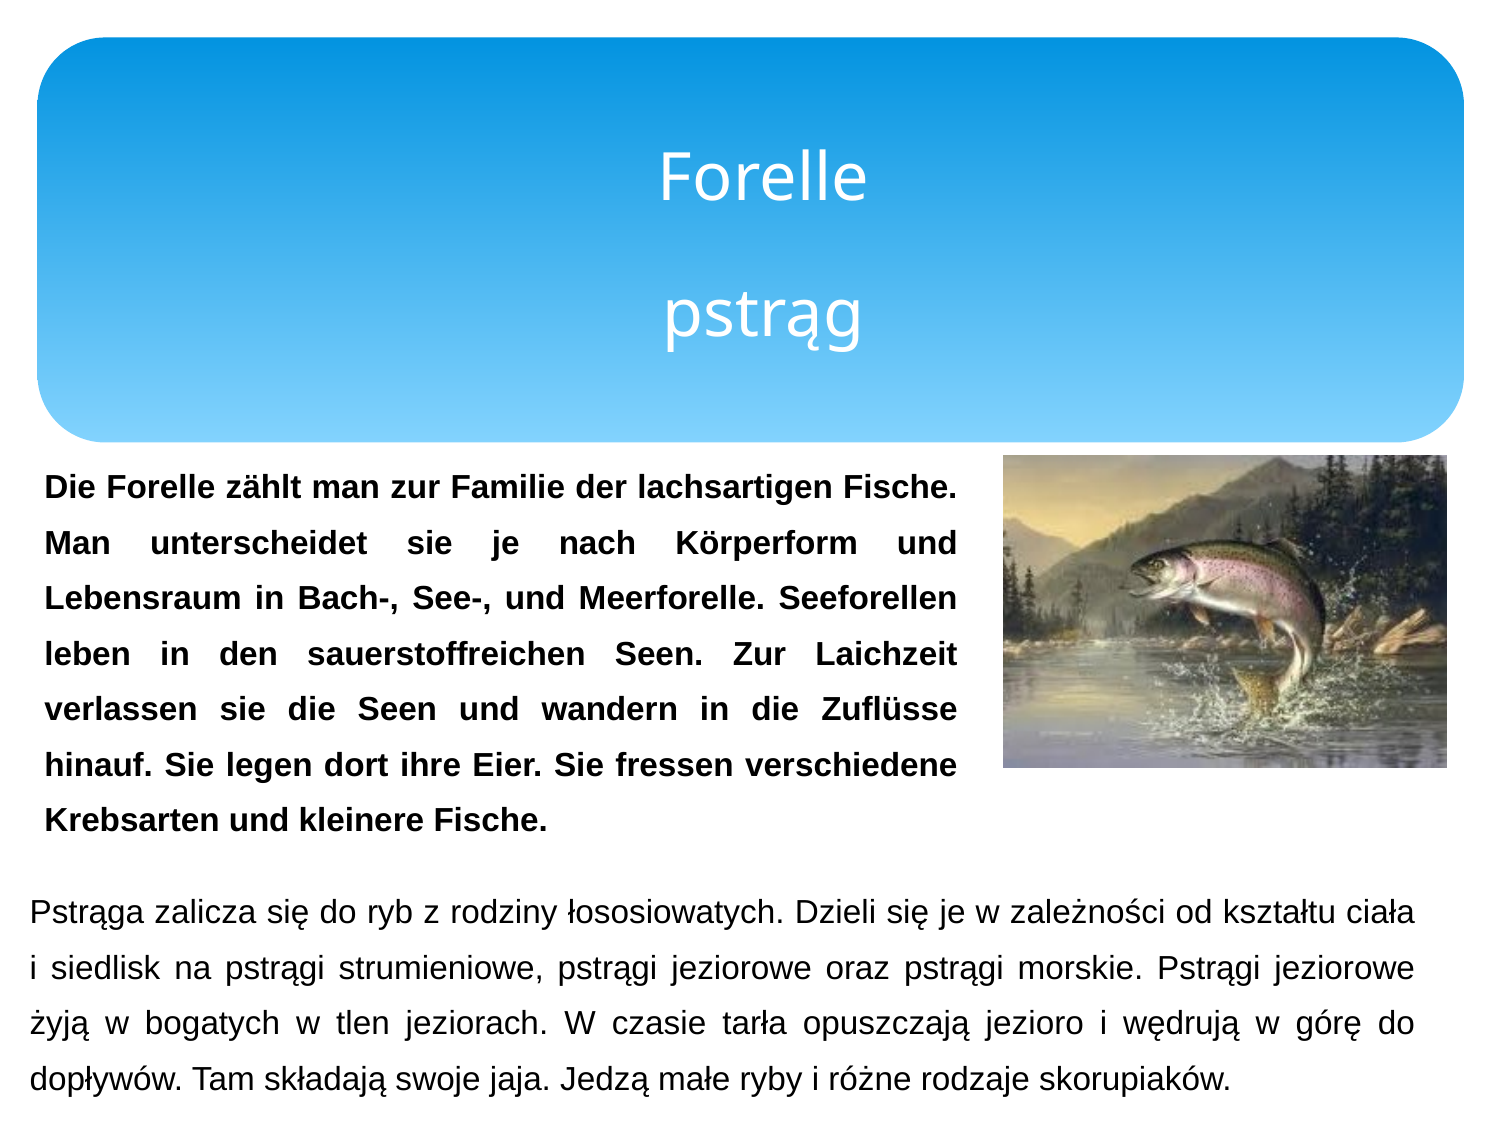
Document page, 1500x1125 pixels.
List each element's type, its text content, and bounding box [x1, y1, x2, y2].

subtitle Pstrąga zalicza się do ryb z rodziny łososiowatych. Dzieli się je w zależności od kształtu ciała i siedlisk na pstrągi strumieniowe, pstrągi jeziorowe oraz pstrągi morskie. Pstrągi jeziorowe żyją w bogatych w tlen jeziorach. W czasie tarła opuszczają jezioro i wędrują w górę do dopływów. Tam składają swoje jaja. Jedzą małe ryby i różne rodzaje skorupiaków. [29, 767, 1418, 1125]
picture [1003, 455, 1447, 768]
text_box Die Forelle zählt man zur Familie der lachsartigen Fische. Man unterscheidet sie je nach Körperform und Lebensraum in Bach-, See-, und Meerforelle. Seeforellen leben in den sauerstoffreichen Seen. Zur Laichzeit verlassen sie die Seen und wandern in die Zuflüsse hinauf. Sie legen dort ihre Eier. Sie fressen verschiedene Krebsarten und kleinere Fische. [29, 442, 975, 841]
title Forelle pstrąg [88, 118, 1439, 322]
